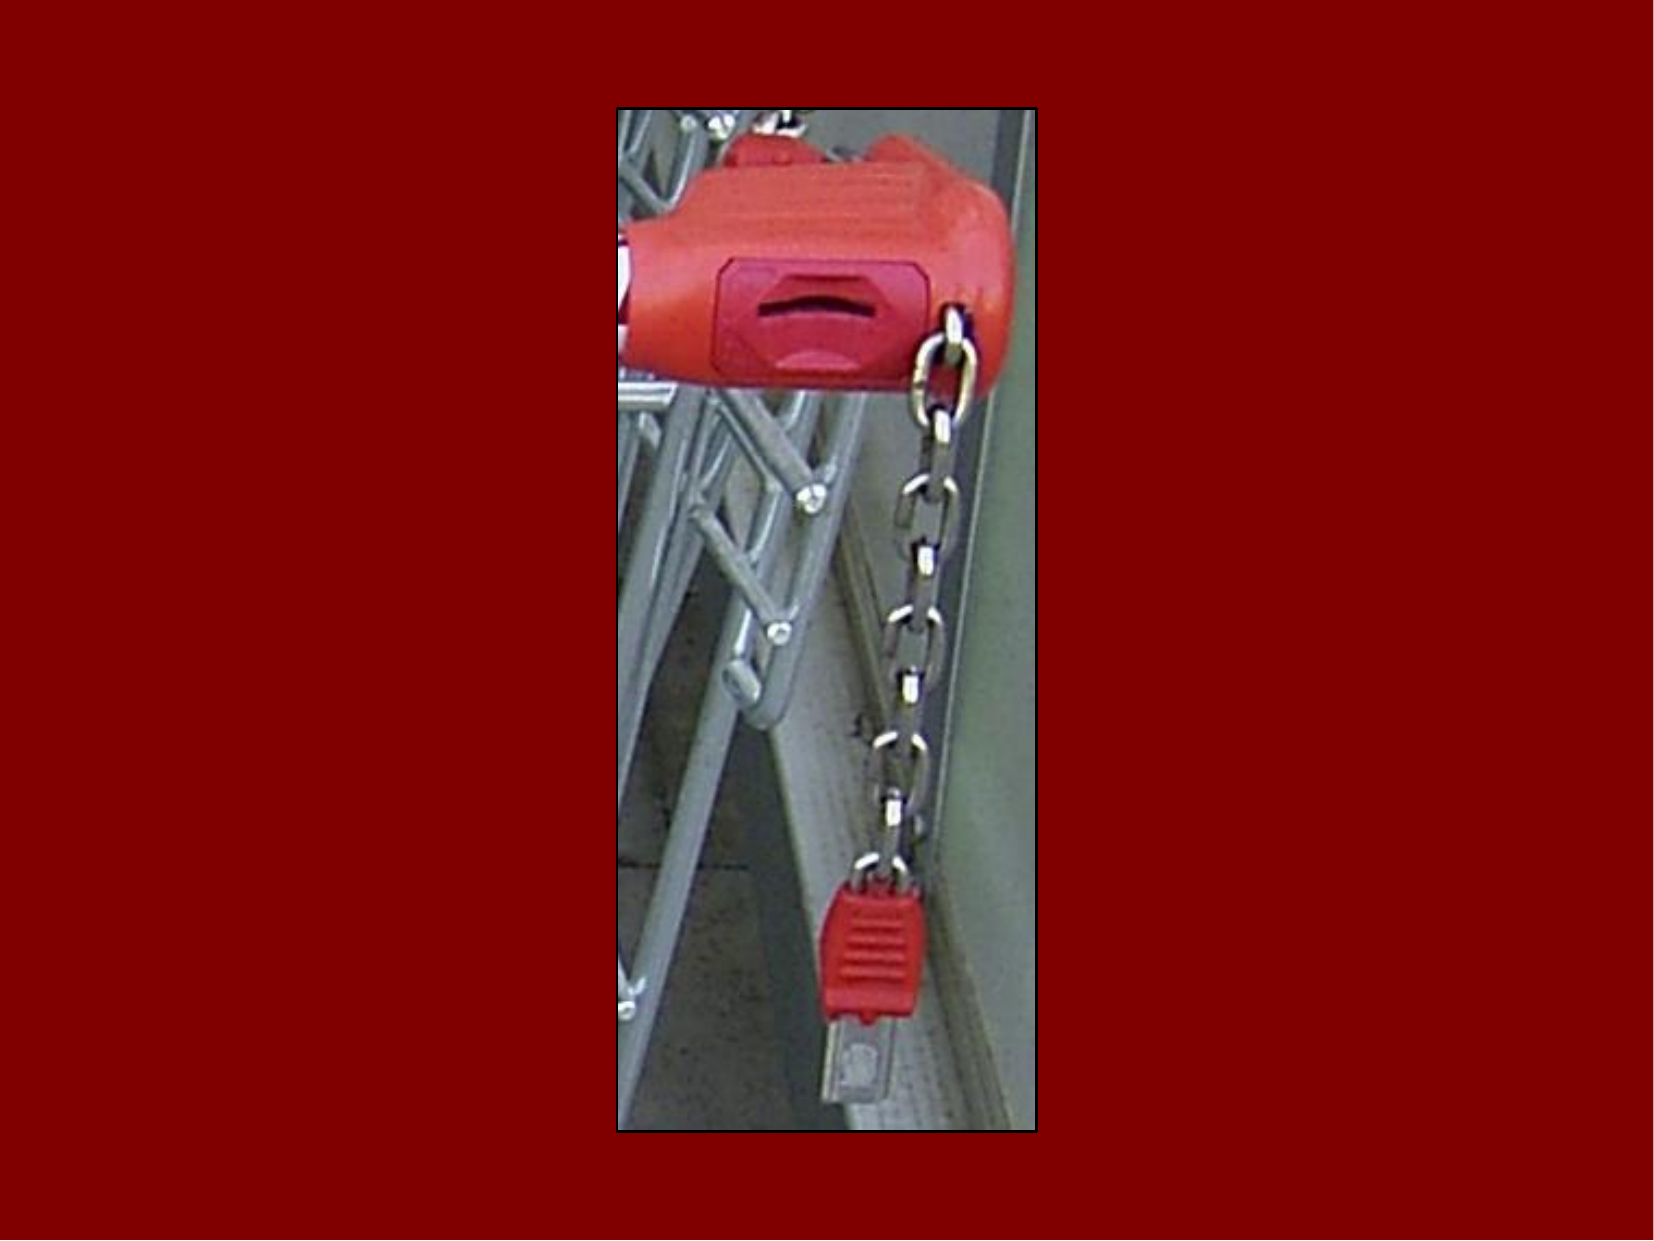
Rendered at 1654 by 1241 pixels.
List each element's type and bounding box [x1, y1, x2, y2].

picture [618, 110, 1036, 1131]
